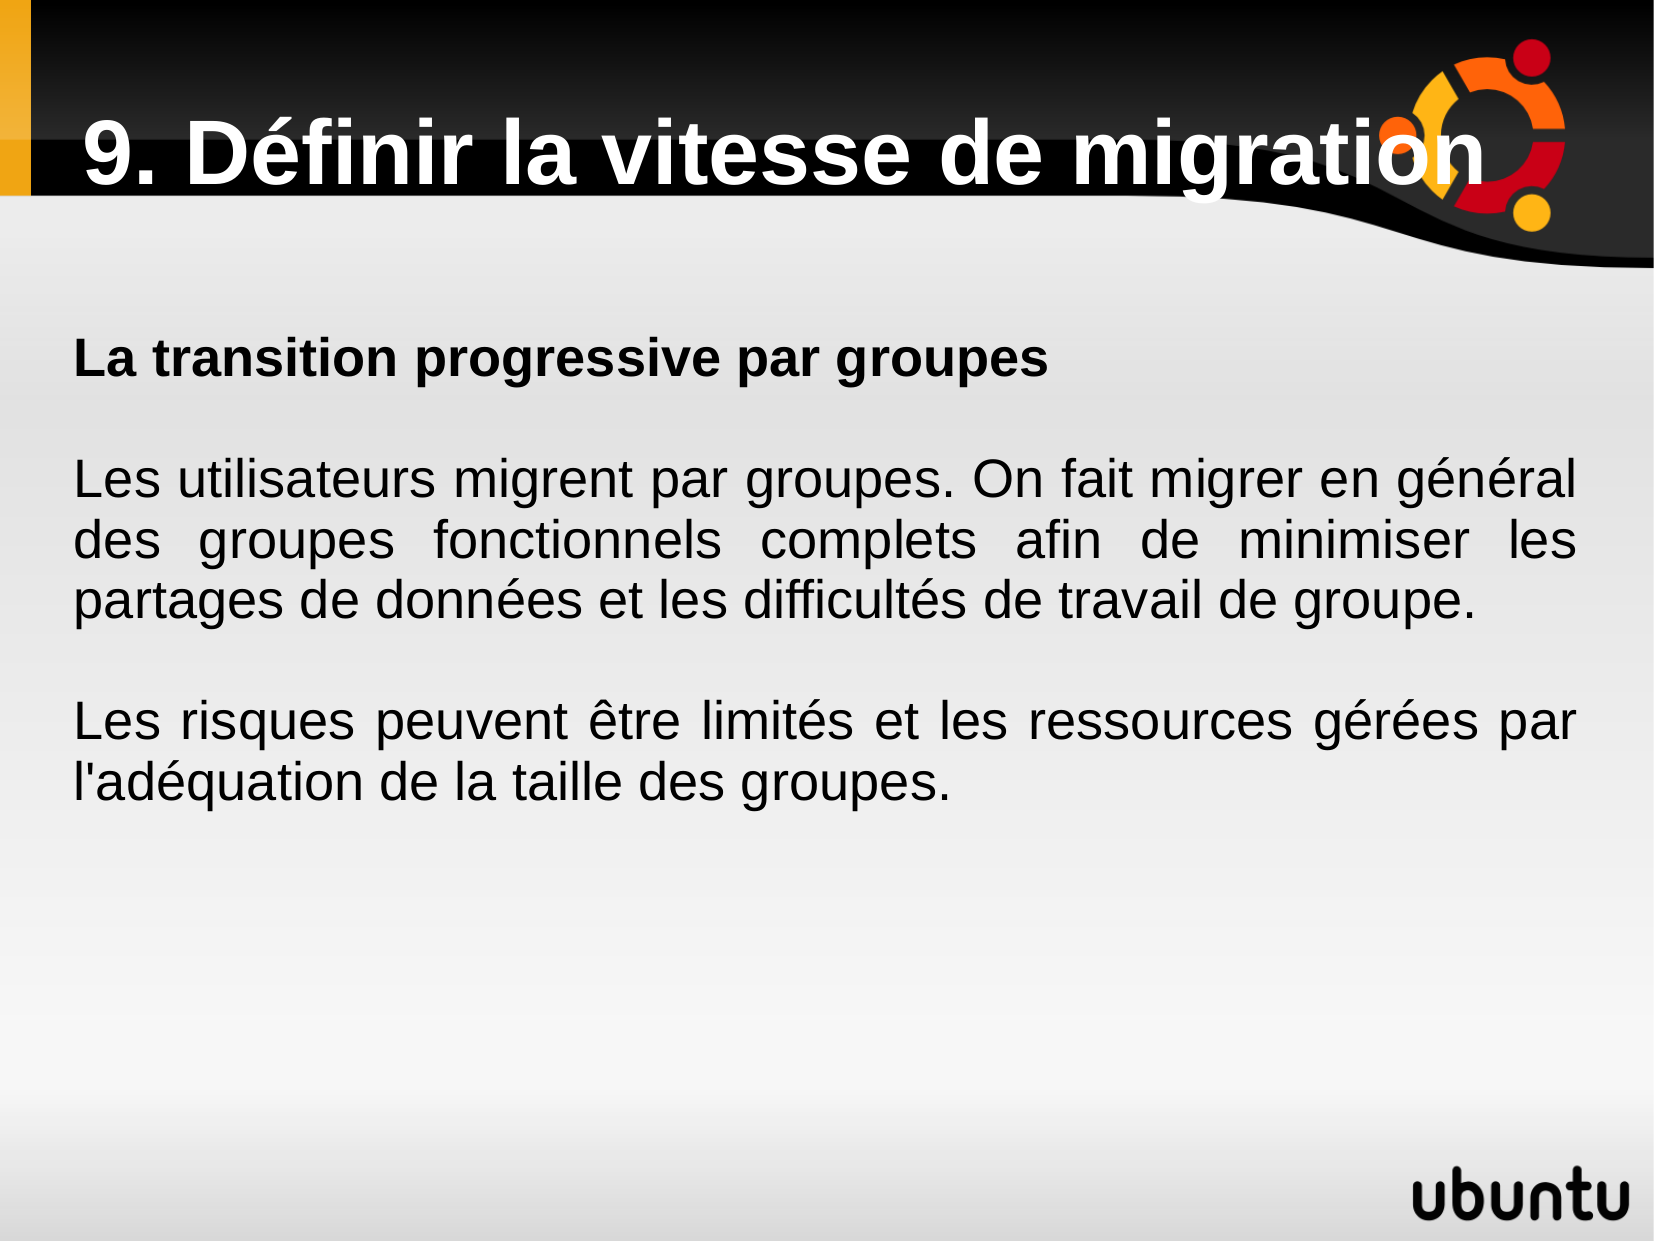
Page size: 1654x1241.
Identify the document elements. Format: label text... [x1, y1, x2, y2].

title 9. Définir la vitesse de migration [82, 49, 1571, 257]
picture [0, 0, 1654, 1241]
text_box La transition progressive par groupes Les utilisateurs migrent par groupes. On fait migrer en général des groupes fonctionnels complets afin de minimiser les partages de données et les difficultés de travail de groupe. Les risques peuvent être limités et les ressources gérées par l'adéquation de la taille des groupes. [59, 320, 1595, 876]
